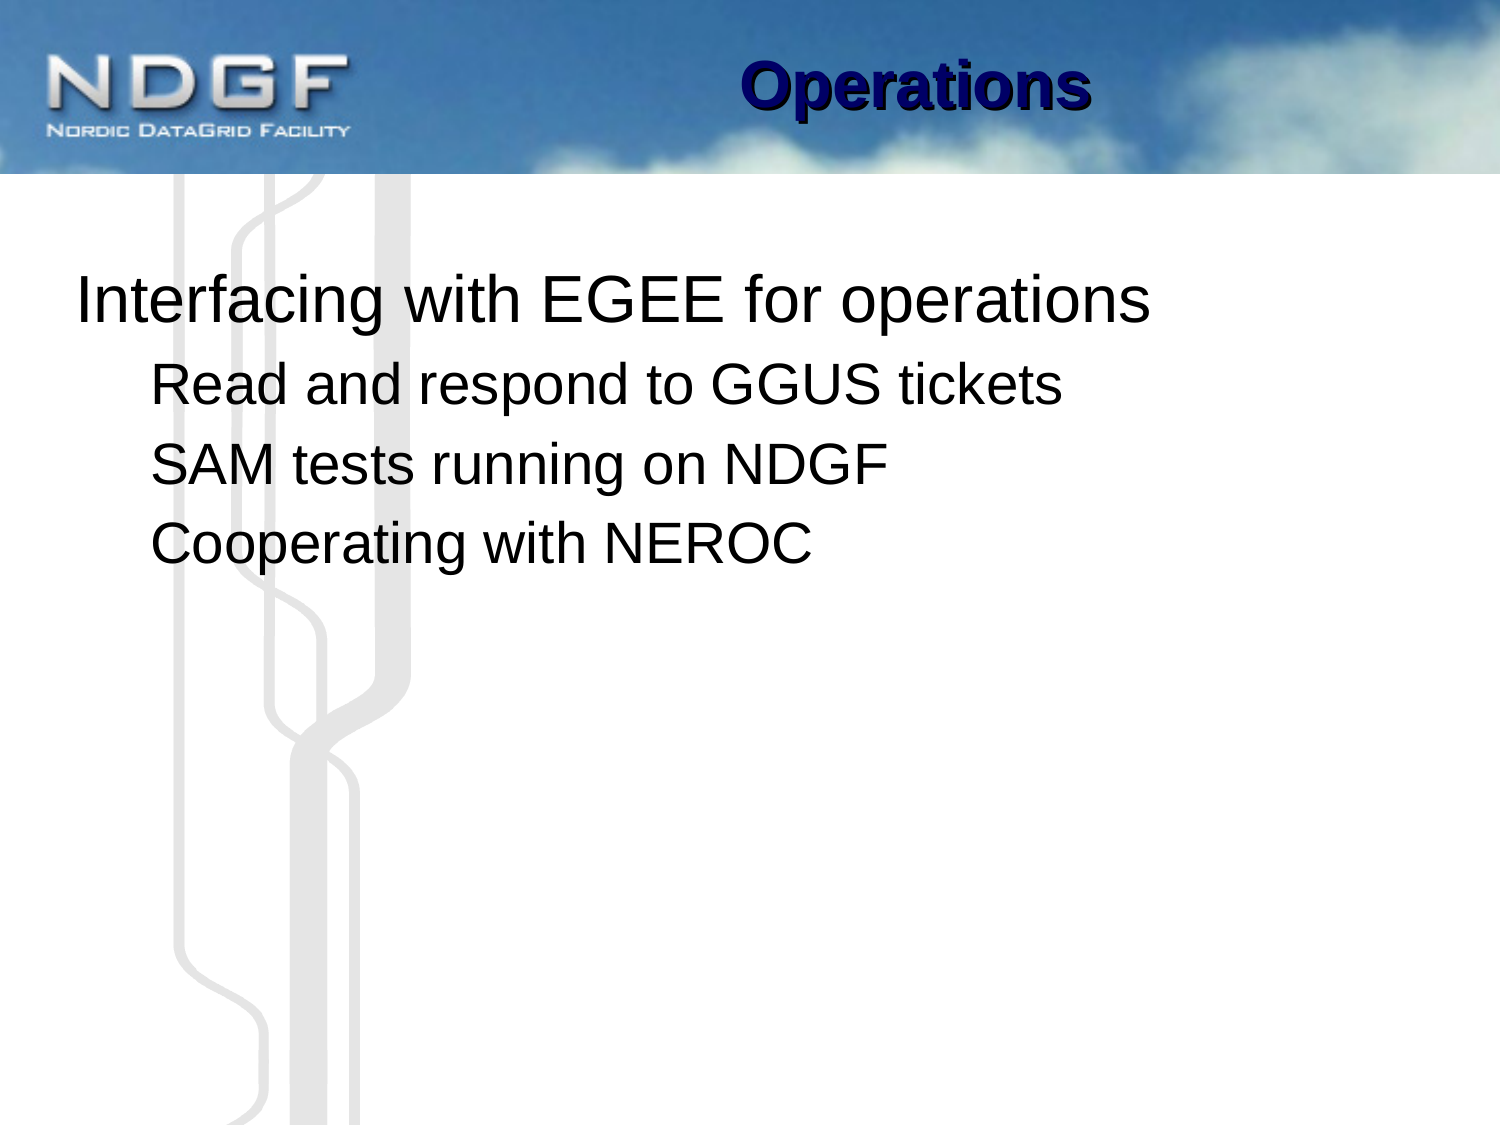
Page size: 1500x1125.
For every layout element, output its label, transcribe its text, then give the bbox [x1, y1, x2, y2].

list Interfacing with EGEE for operations Read and respond to GGUS tickets SAM tests running on NDGF Cooperating with NEROC [75, 262, 1426, 1006]
title Operations [372, 19, 1459, 150]
picture [0, 0, 1500, 1125]
